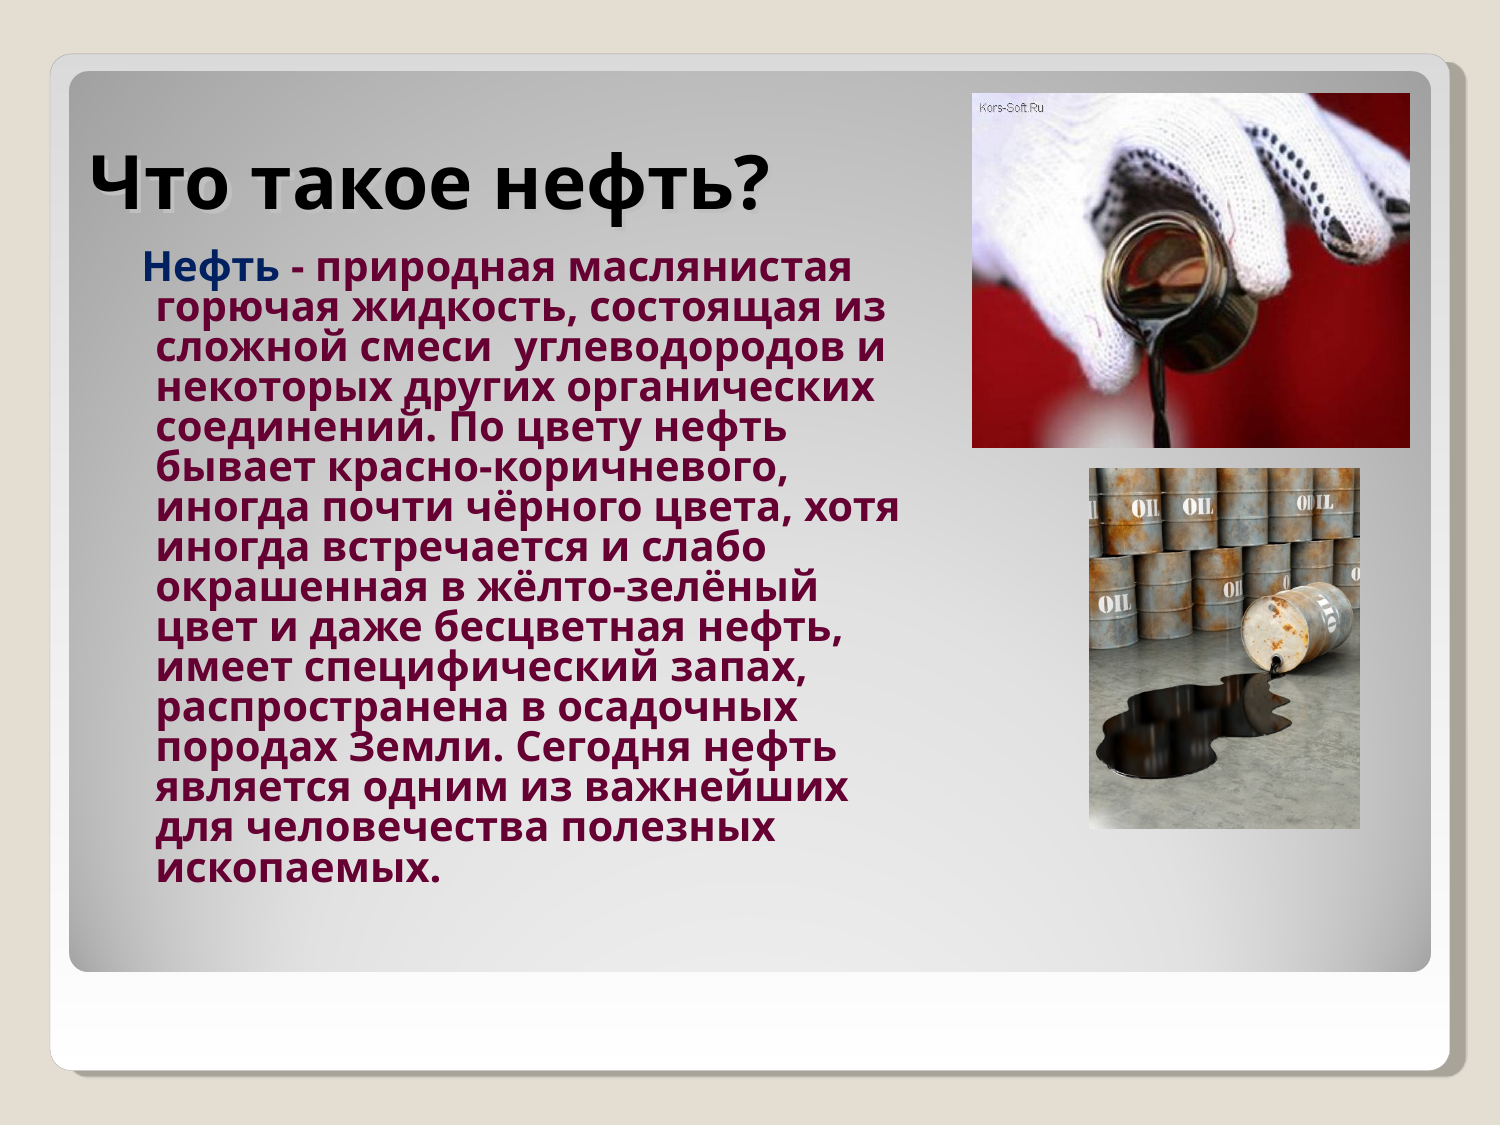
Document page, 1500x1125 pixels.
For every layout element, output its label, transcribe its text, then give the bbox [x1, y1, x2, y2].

title Что такое нефть? [75, 44, 1426, 233]
text_box [1089, 468, 1360, 829]
text_box [972, 93, 1410, 448]
list Нефть - природная маслянистая горючая жидкость, состоящая из сложной смеси углеводородов и некоторых других органических соединений. По цвету нефть бывает красно-коричневого, иногда почти чёрного цвета, хотя иногда встречается и слабо окрашенная в жёлто-зелёный цвет и даже бесцветная нефть, имеет специфический запах, распространена в осадочных породах Земли. Сегодня нефть является одним из важнейших для человечества полезных ископаемых. [81, 234, 945, 979]
picture [69, 71, 1431, 972]
